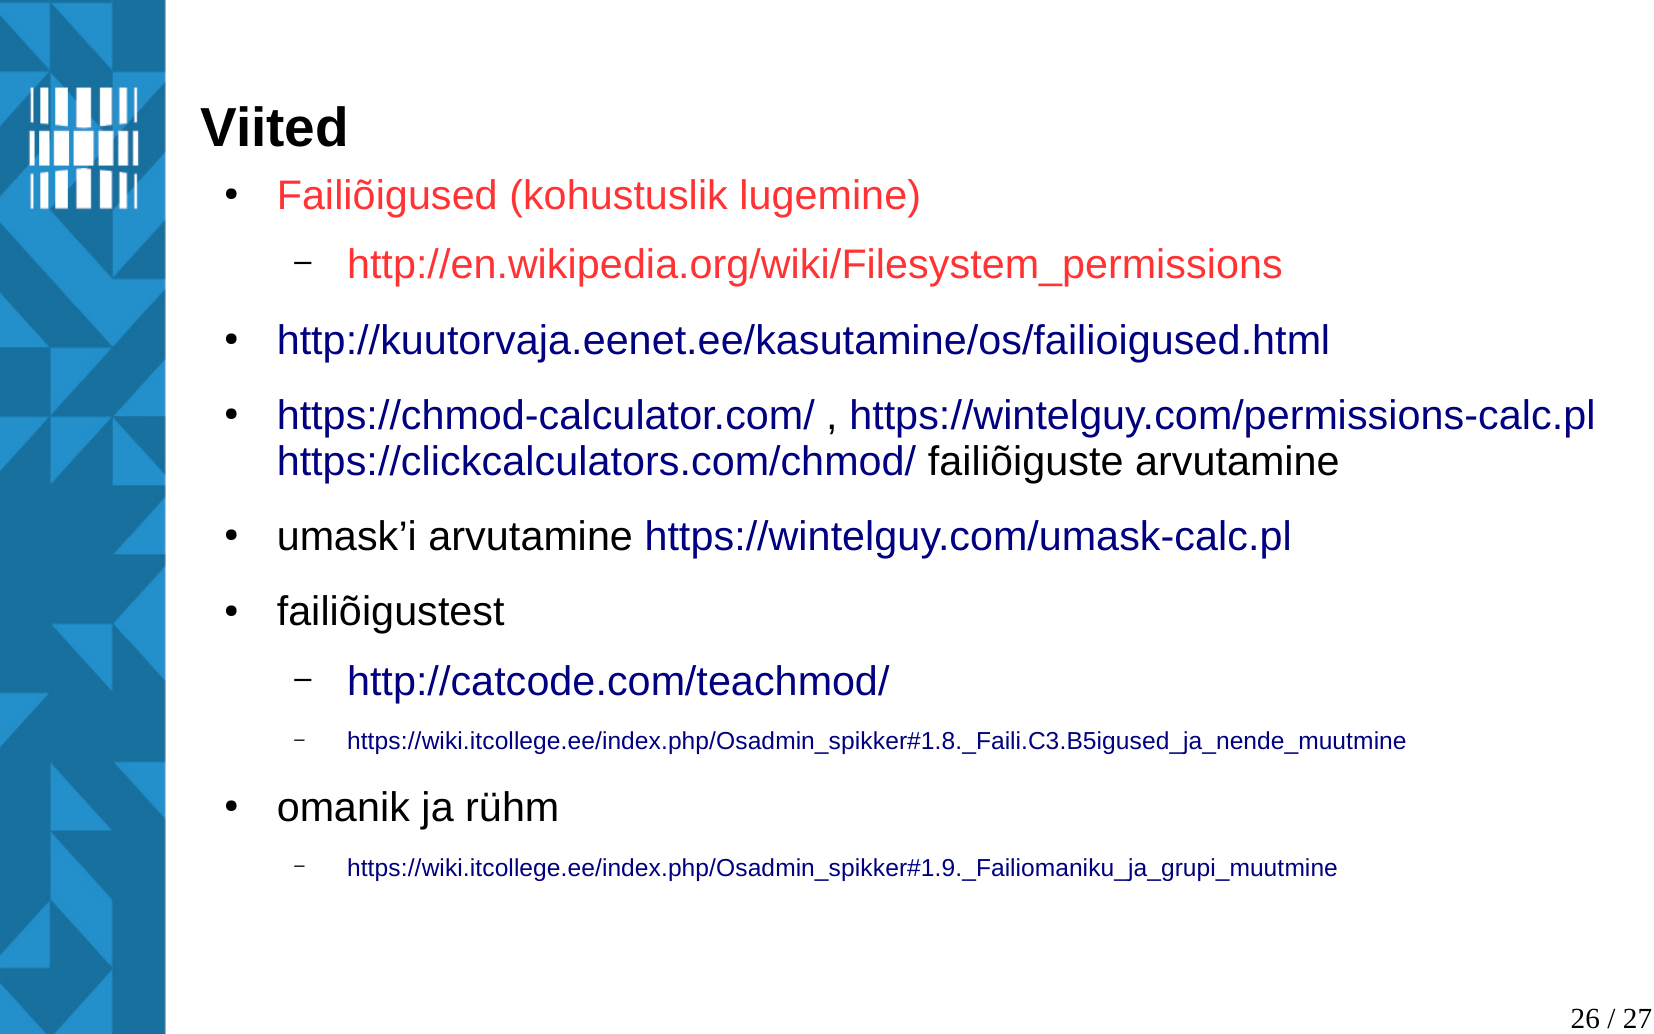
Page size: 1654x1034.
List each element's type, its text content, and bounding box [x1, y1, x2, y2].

title Viited [200, 41, 1565, 214]
list Failiõigused (kohustuslik lugemine) http://en.wikipedia.org/wiki/Filesystem_permissions http://kuutorvaja.eenet.ee/kasutamine/os/failioigused.html https://chmod-calculator.com/ , https://wintelguy.com/permissions-calc.pl https://clickcalculators.com/chmod/ failiõiguste arvutamine umask’i arvutamine https://wintelguy.com/umask-calc.pl failiõigustest http://catcode.com/teachmod/ https://wiki.itcollege.ee/index.php/Osadmin_spikker#1.8._Faili.C3.B5igused_ja_nende_muutmine omanik ja rühm https://wiki.itcollege.ee/index.php/Osadmin_spikker#1.9._Failiomaniku_ja_grupi_muutmine [206, 172, 1625, 886]
